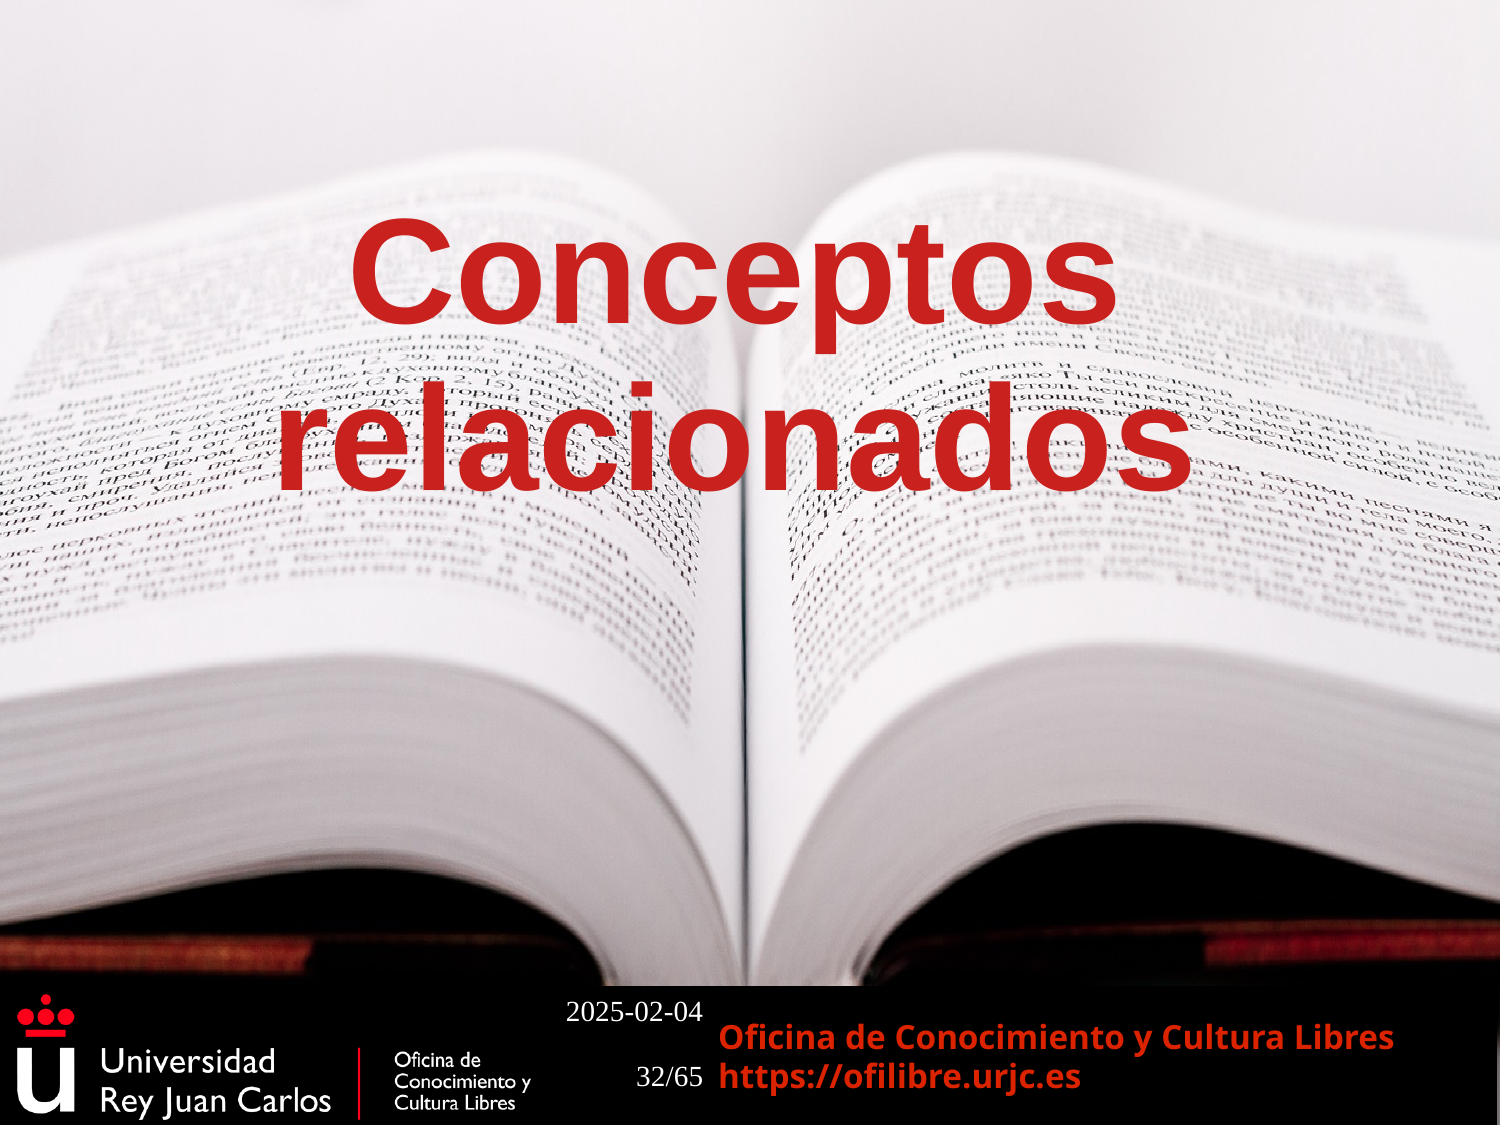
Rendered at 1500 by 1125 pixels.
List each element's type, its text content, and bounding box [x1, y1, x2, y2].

title [75, 389, 1425, 578]
text_box Conceptos relacionados [120, 179, 1351, 530]
picture [0, 0, 1500, 1125]
picture [17, 994, 531, 1120]
